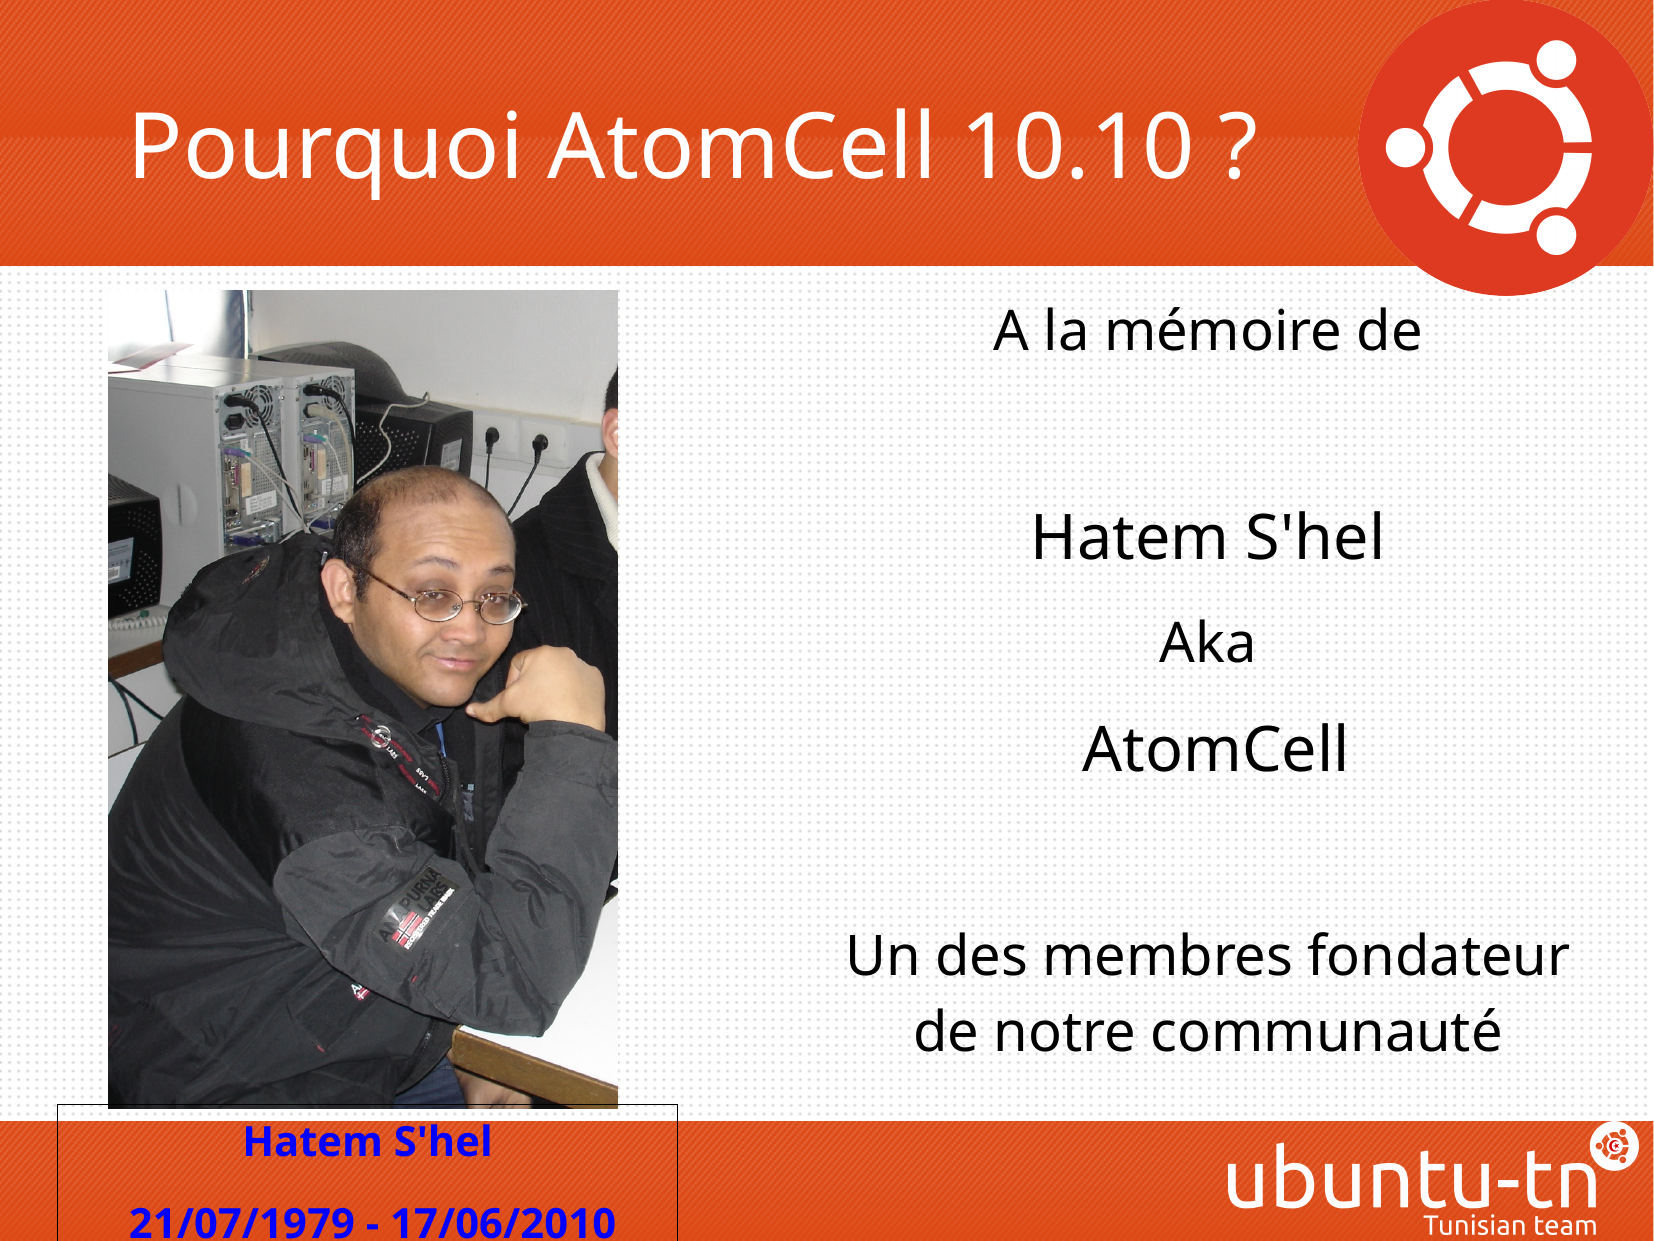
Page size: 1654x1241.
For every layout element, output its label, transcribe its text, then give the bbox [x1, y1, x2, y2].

picture [0, 0, 1654, 1241]
text_box Hatem S'hel 21/07/1979 - 17/06/2010 [57, 1104, 678, 1239]
title Pourquoi AtomCell 10.10 ? [29, 29, 1359, 257]
list A la mémoire de Hatem S'hel Aka AtomCell Un des membres fondateur de notre communauté [845, 290, 1572, 1109]
